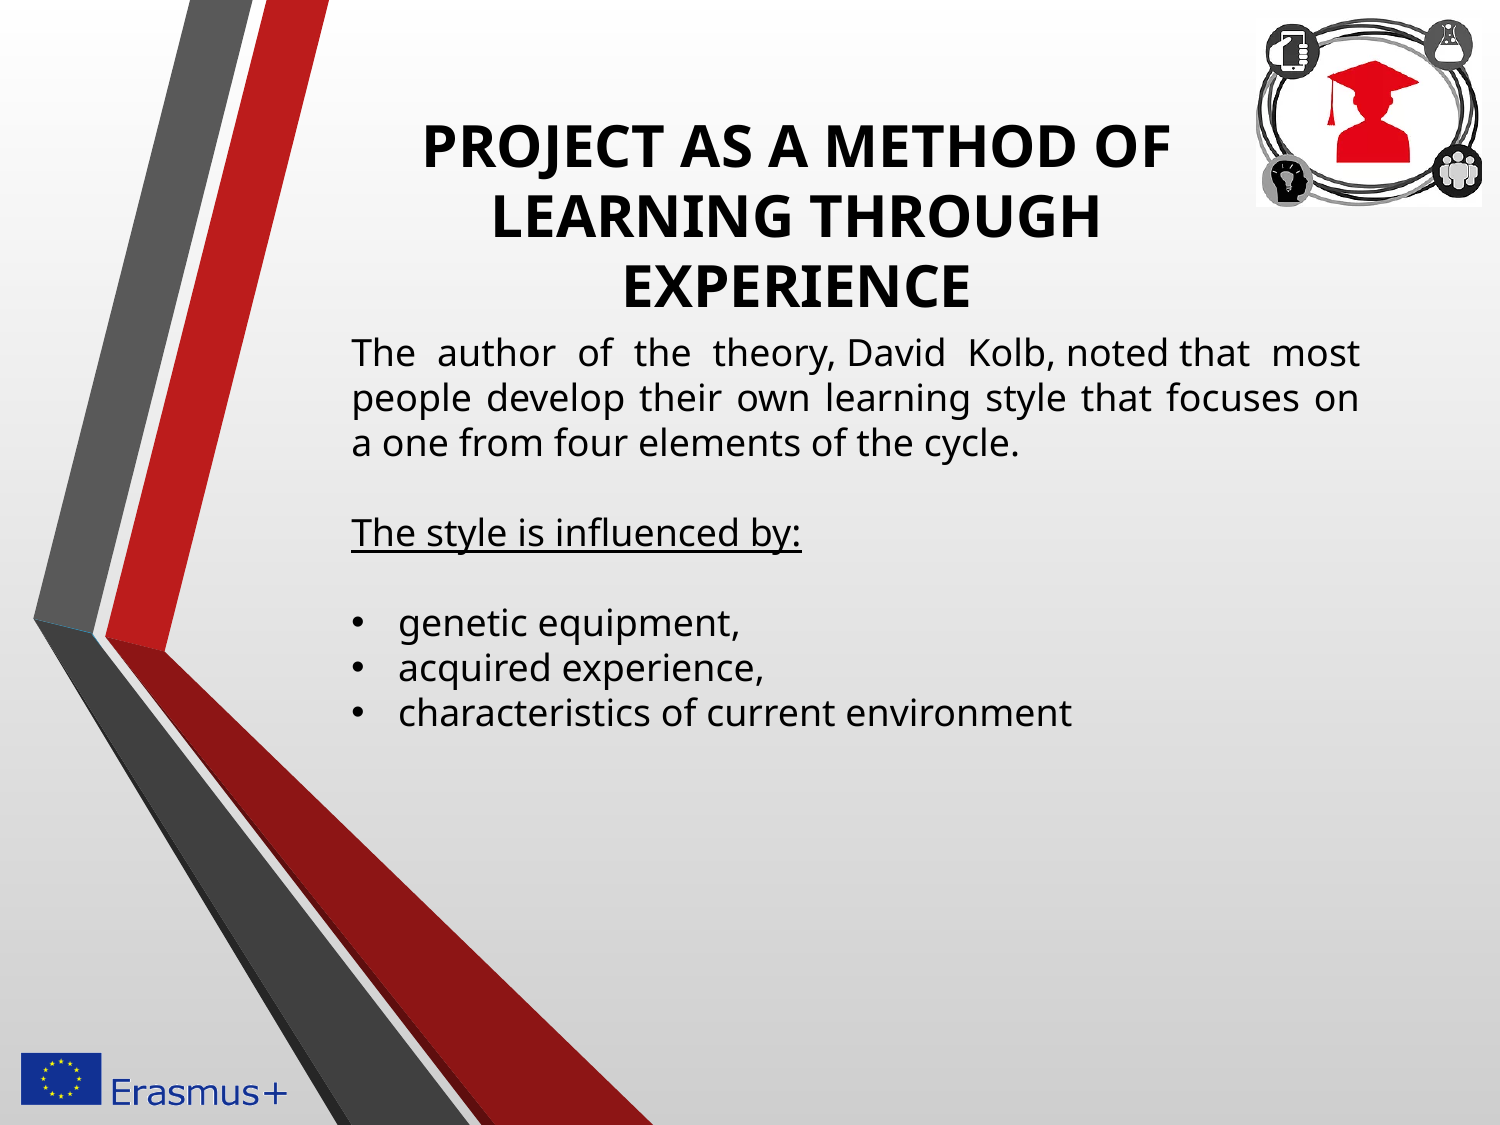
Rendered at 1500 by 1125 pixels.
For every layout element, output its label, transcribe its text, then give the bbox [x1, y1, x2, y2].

chart [1258, 19, 1483, 209]
text_box Project as a method of learning through experience [336, 101, 1258, 327]
picture [1256, 18, 1482, 207]
picture [5, 1037, 302, 1120]
text_box The author of the theory, David Kolb, noted that most people develop their own learning style that focuses on a one from four elements of the cycle. The style is influenced by: genetic equipment, acquired experience, characteristics of current environment [336, 321, 1376, 742]
